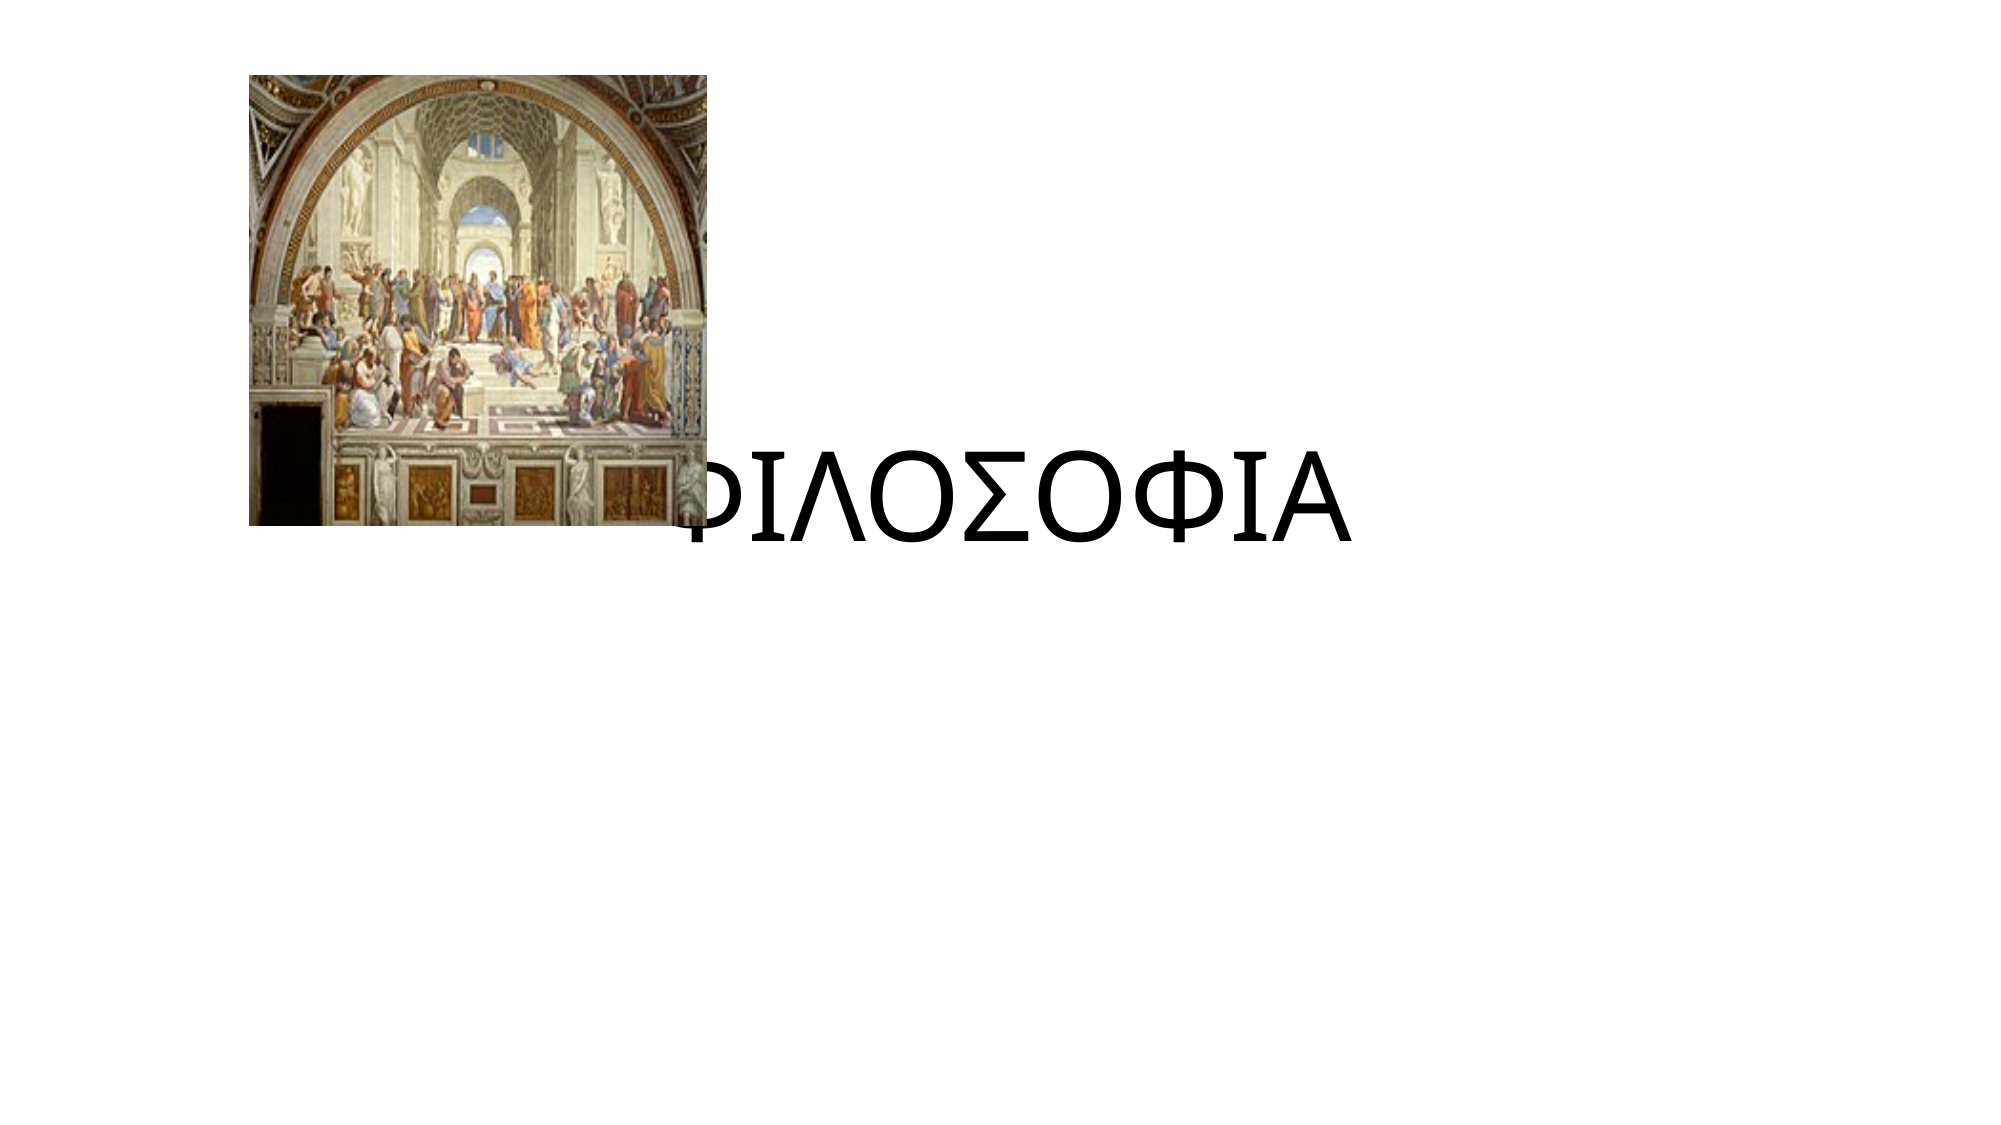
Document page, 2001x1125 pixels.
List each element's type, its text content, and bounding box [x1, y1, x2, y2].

picture [249, 75, 707, 526]
title ΦΙΛΟΣΟΦΙΑ [249, 184, 1750, 576]
